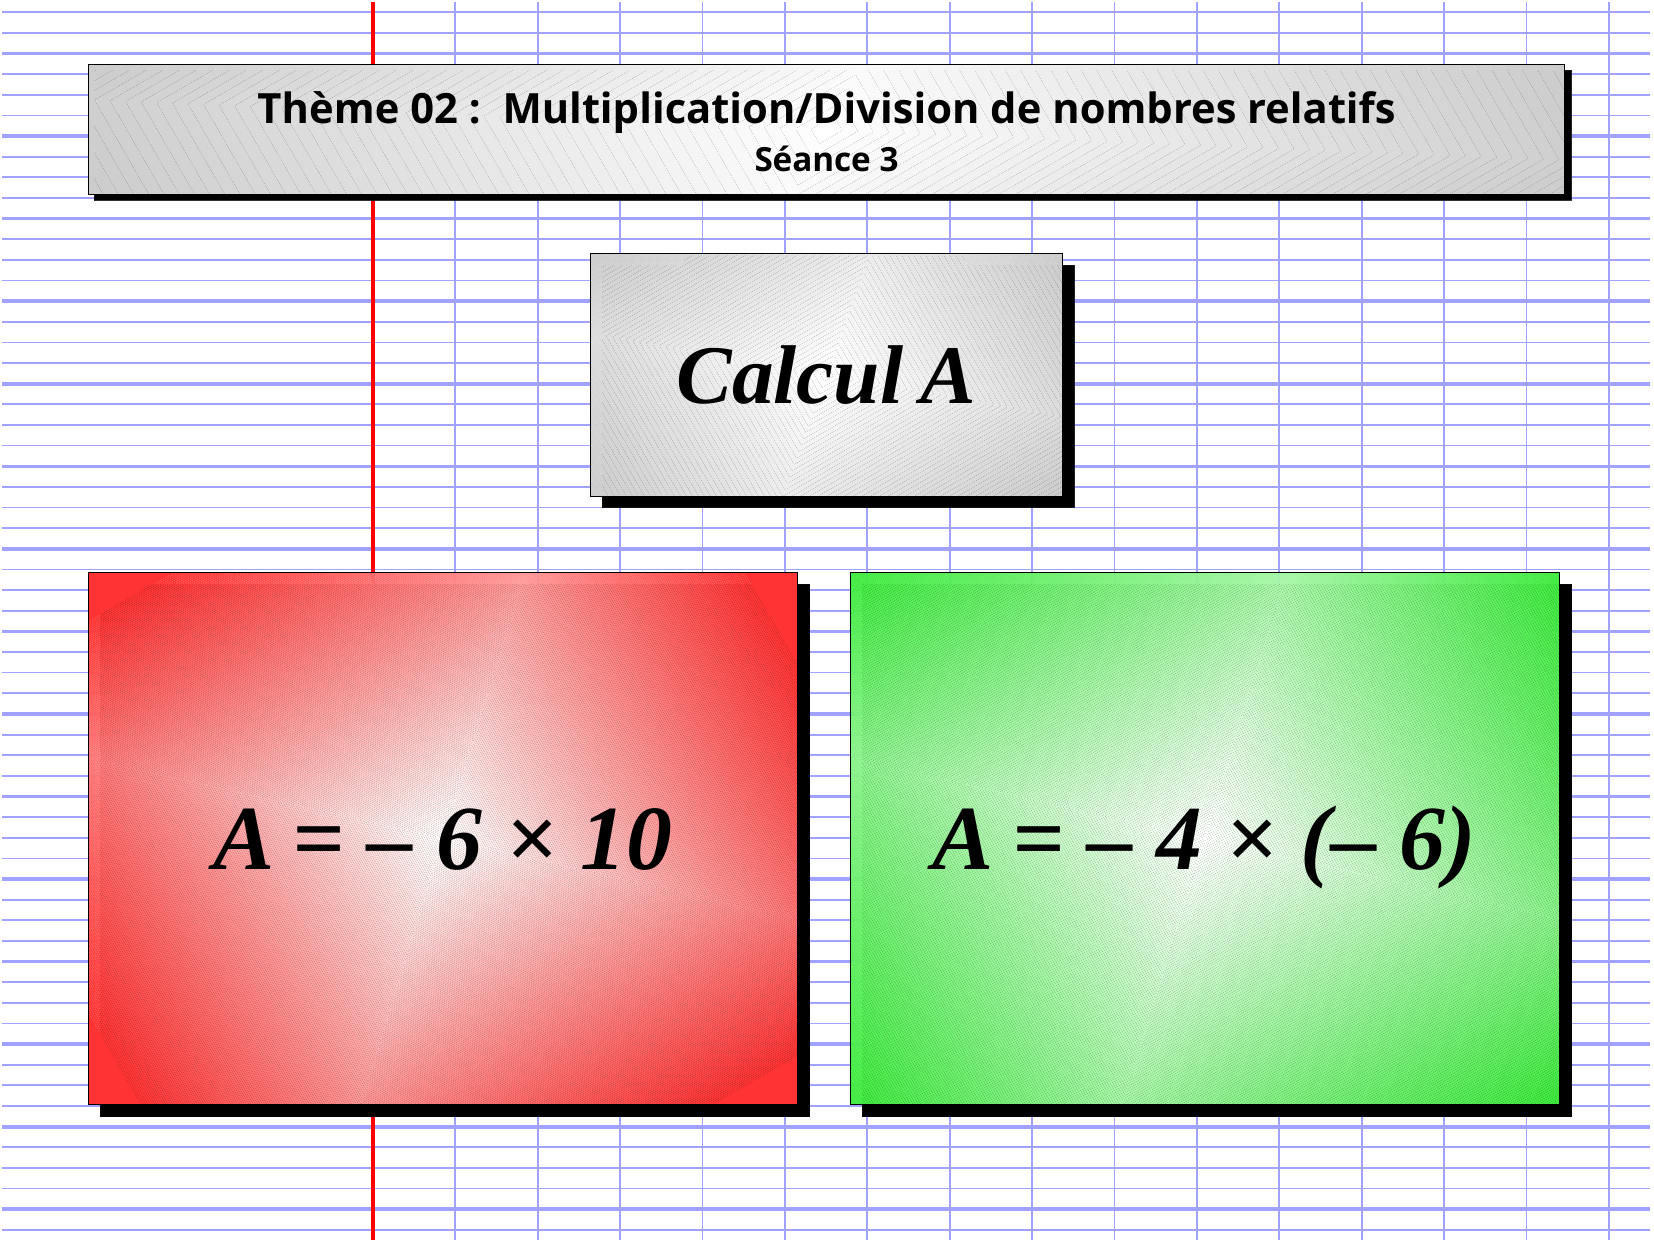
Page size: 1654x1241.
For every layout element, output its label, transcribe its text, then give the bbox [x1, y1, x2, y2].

text_box Thème 02 : Multiplication/Division de nombres relatifs Séance 3 [88, 64, 1565, 195]
picture [0, 0, 1654, 1241]
text_box Calcul A [590, 253, 1063, 497]
text_box A = – 4 × (– 6) [850, 572, 1560, 1105]
text_box A = – 6 × 10 [88, 572, 798, 1105]
